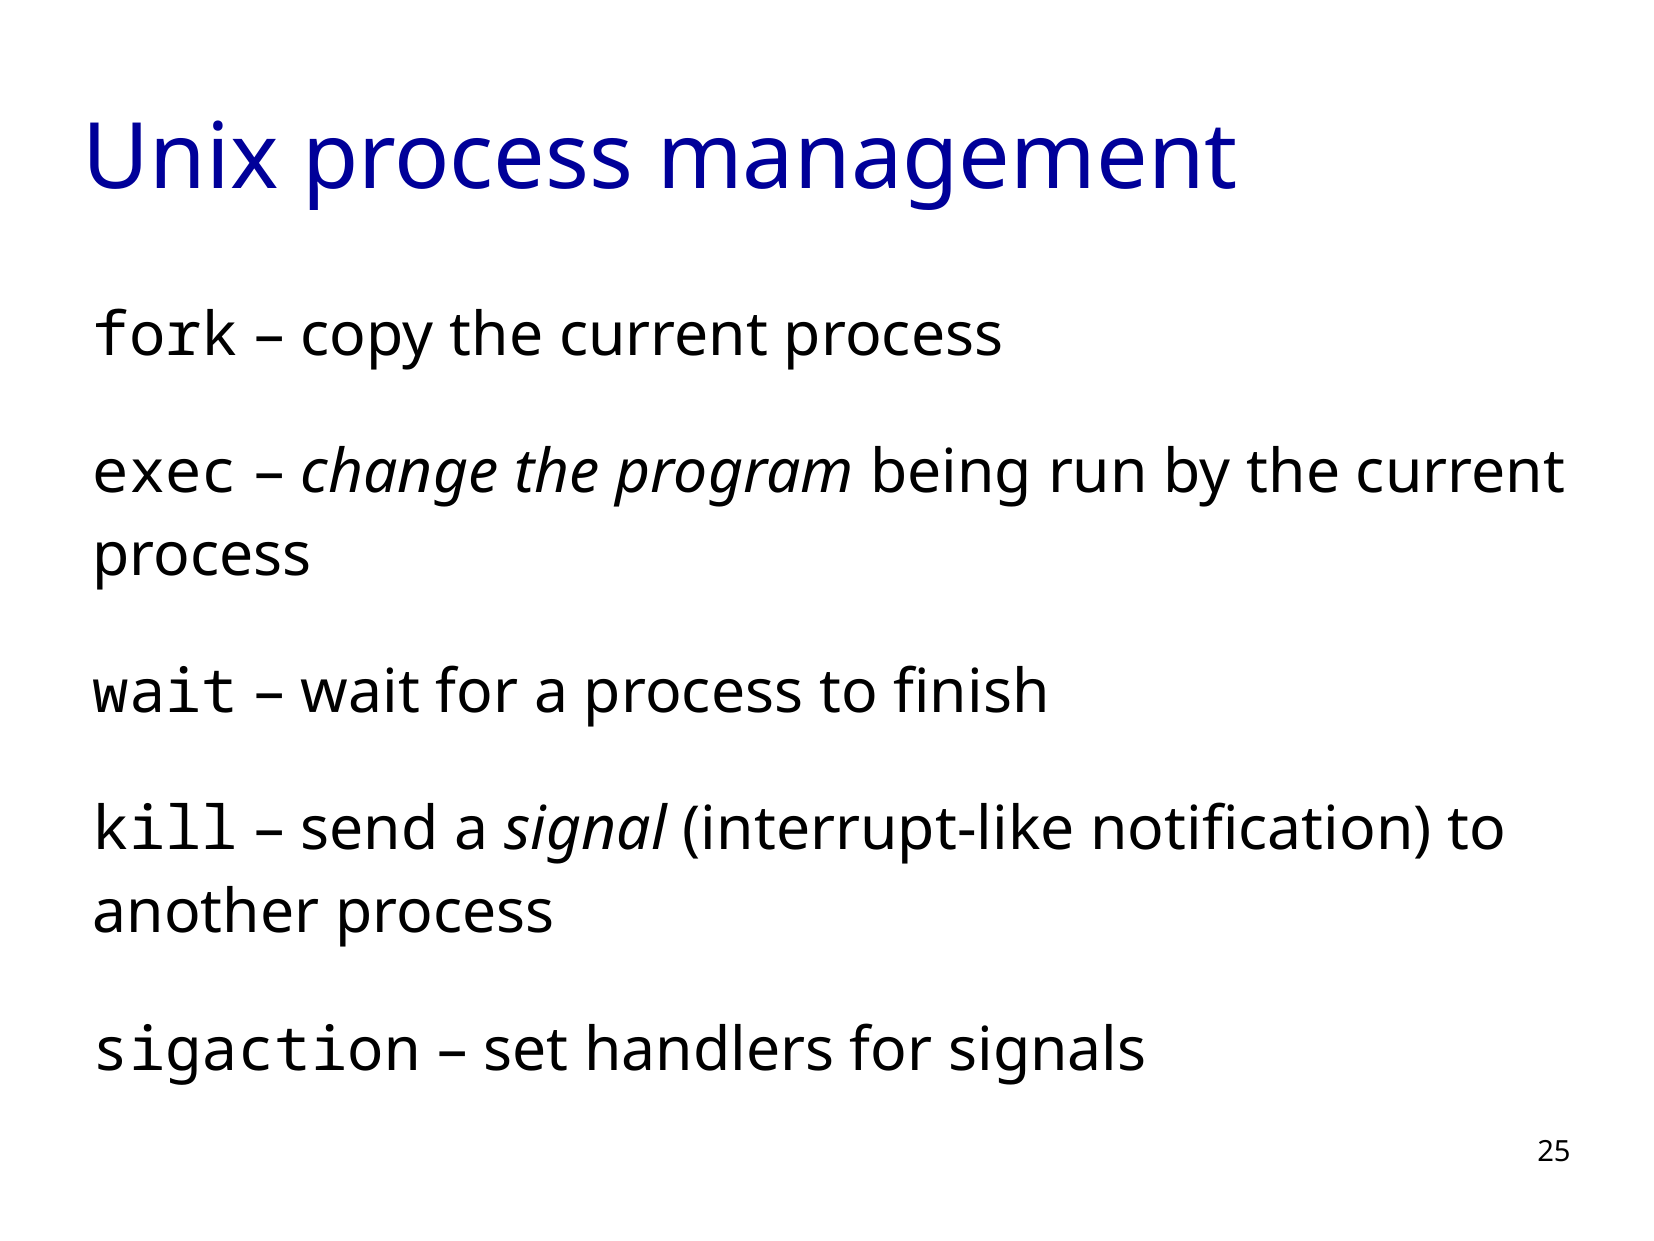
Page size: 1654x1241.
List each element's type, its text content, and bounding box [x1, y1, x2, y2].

title Unix process management [82, 49, 1571, 257]
list fork – copy the current process exec – change the program being run by the current process wait – wait for a process to finish kill – send a signal (interrupt-like notification) to another process sigaction – set handlers for signals [60, 290, 1571, 1096]
